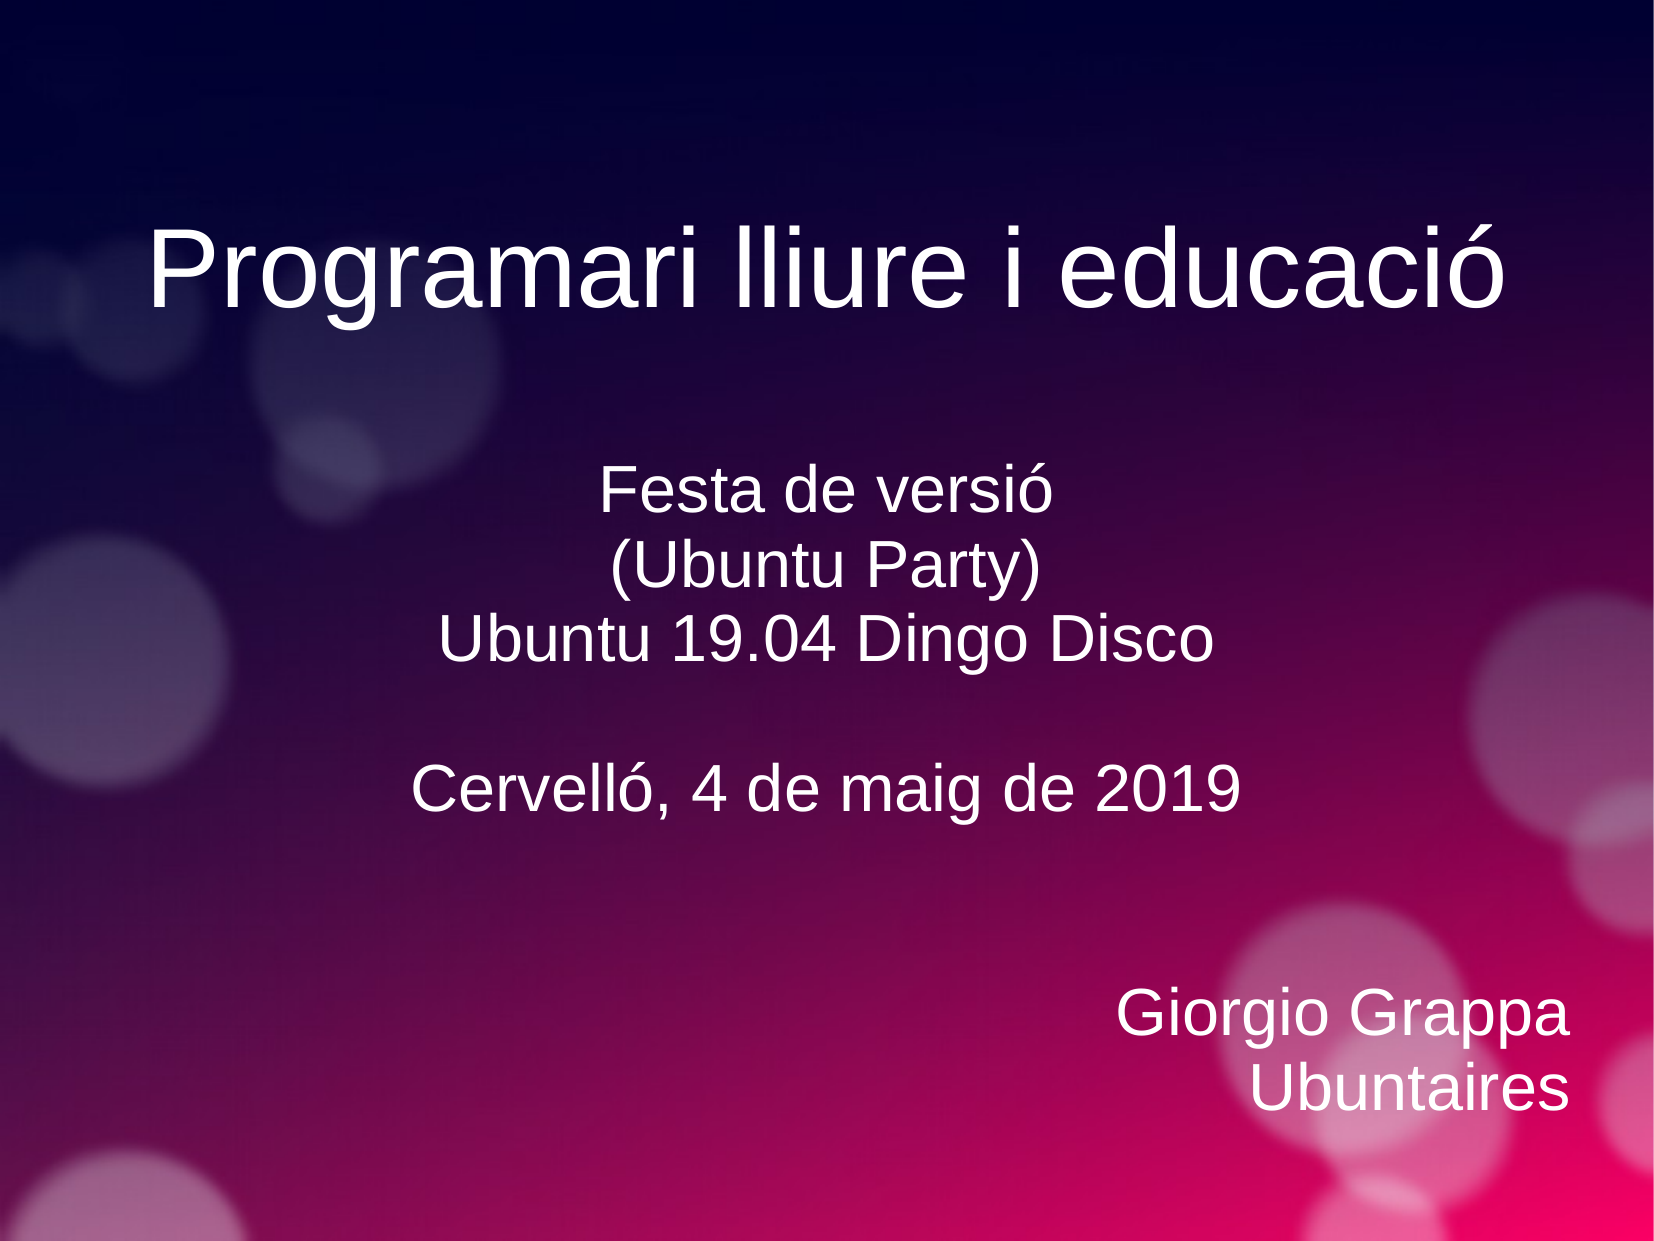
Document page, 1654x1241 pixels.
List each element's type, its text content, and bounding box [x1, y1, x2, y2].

title Programari lliure i educació [82, 165, 1571, 373]
subtitle Festa de versió (Ubuntu Party) Ubuntu 19.04 Dingo Disco Cervelló, 4 de maig de 2019 Giorgio Grappa Ubuntaires [82, 451, 1571, 1125]
picture [0, 0, 1654, 1241]
